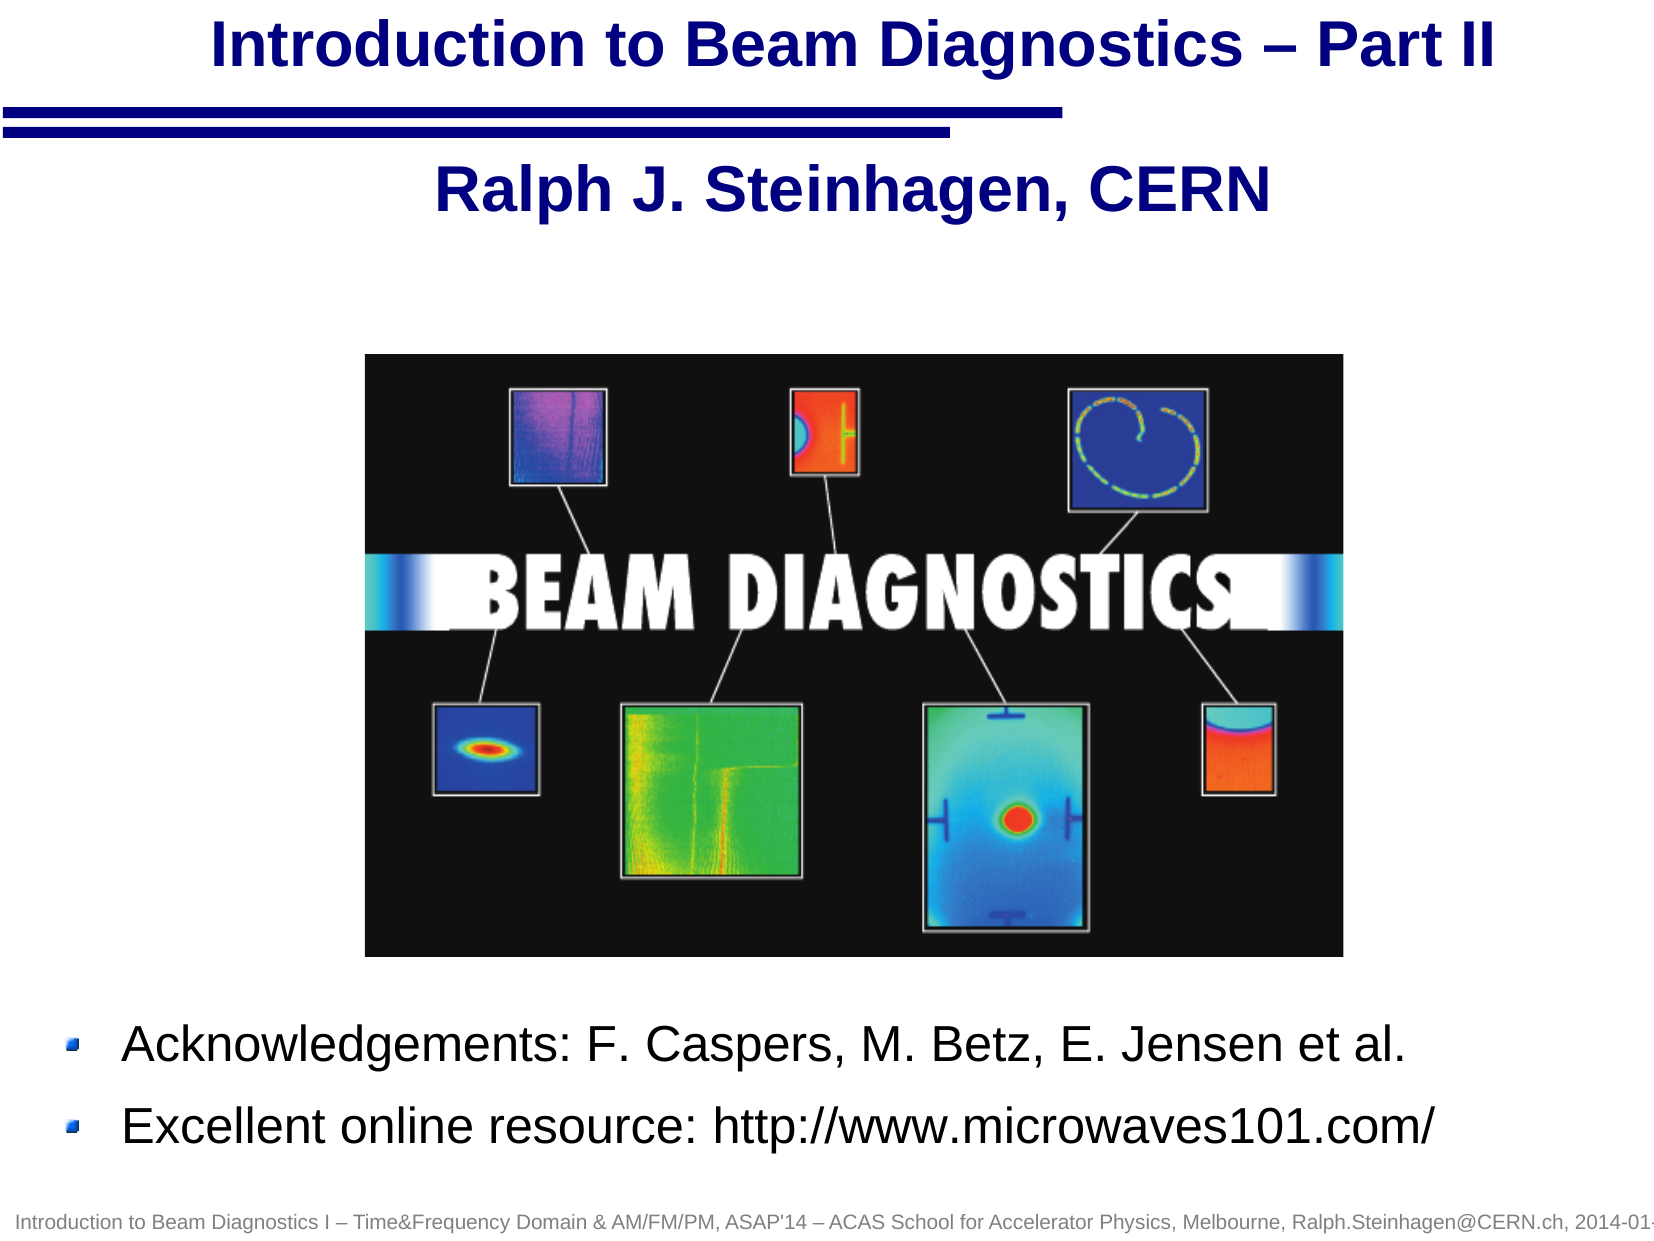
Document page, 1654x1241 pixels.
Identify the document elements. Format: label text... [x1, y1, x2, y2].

title Introduction to Beam Diagnostics – Part II Ralph J. Steinhagen, CERN [165, 0, 1543, 192]
picture [364, 354, 1344, 957]
list Acknowledgements: F. Caspers, M. Betz, E. Jensen et al. Excellent online resource: http://www.microwaves101.com/ [65, 192, 1628, 1205]
